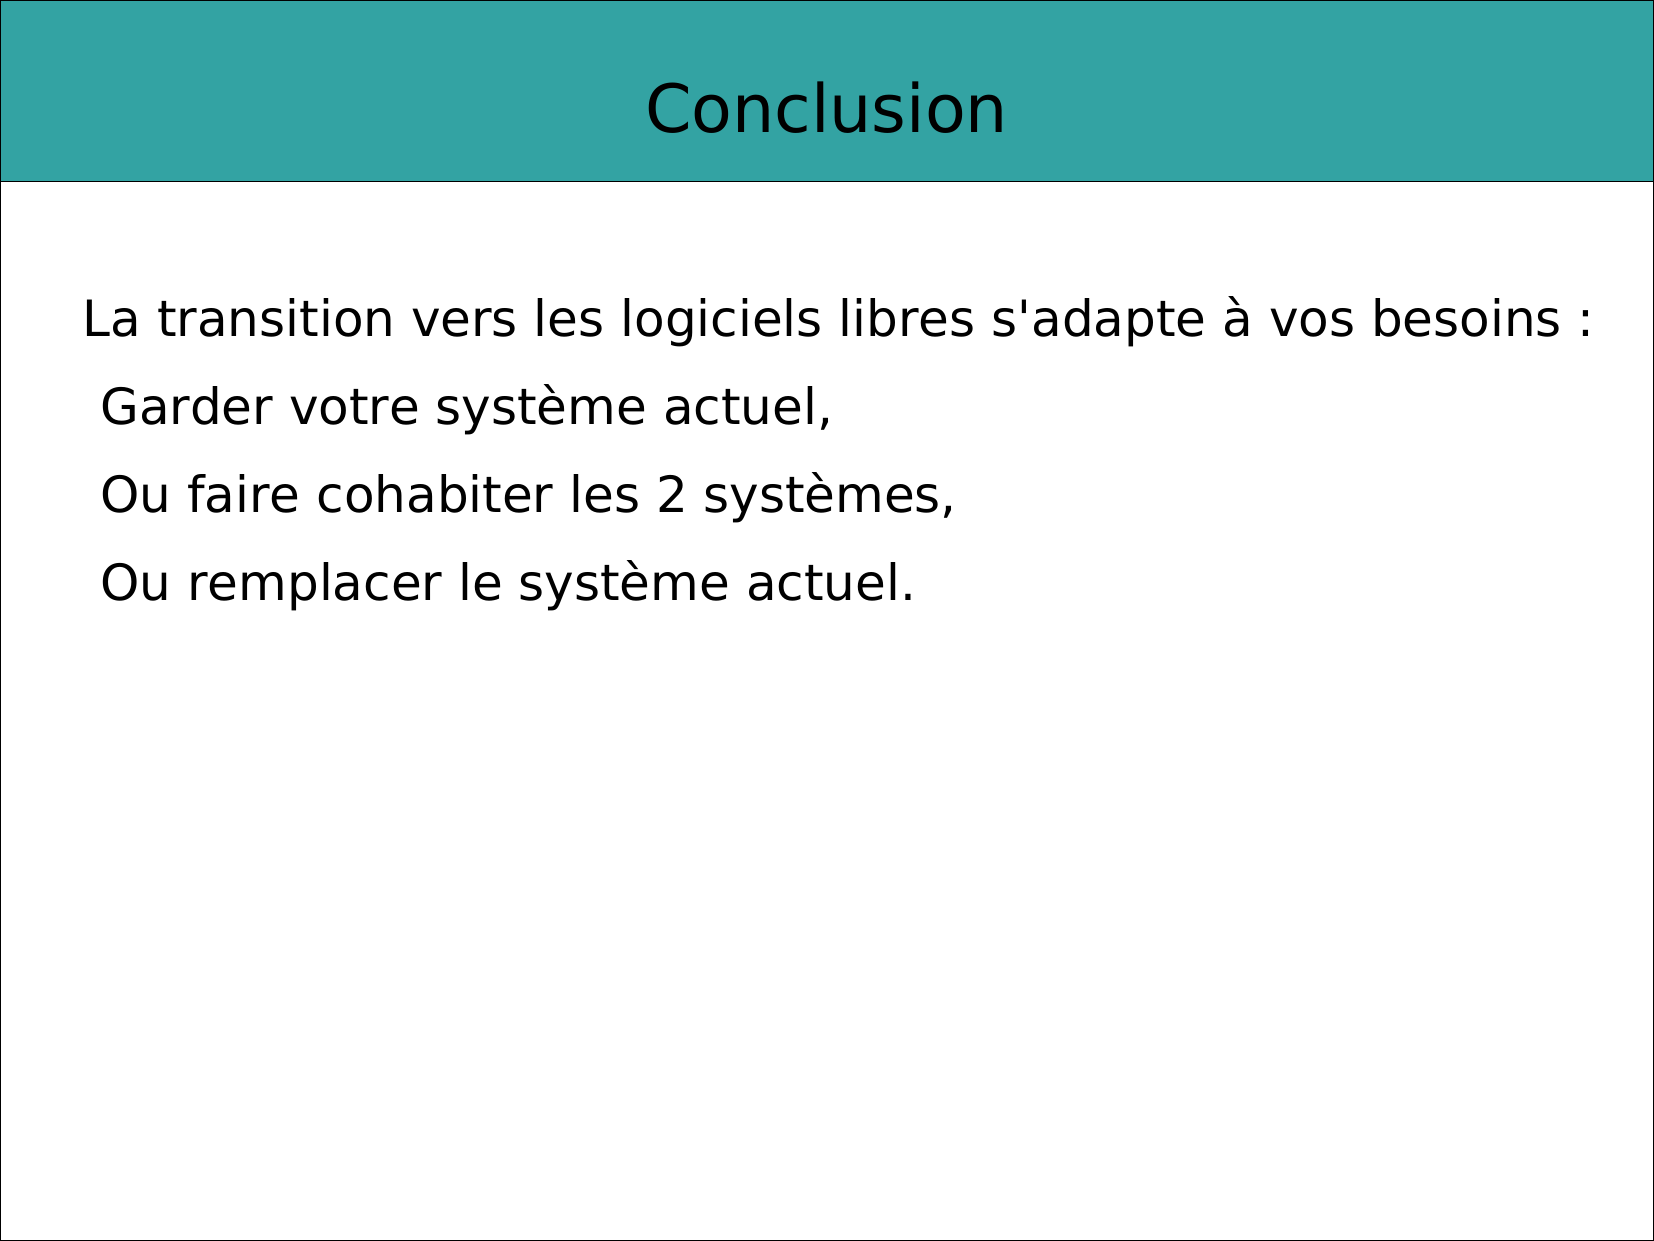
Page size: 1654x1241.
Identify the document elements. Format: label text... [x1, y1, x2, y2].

title Conclusion [82, 49, 1571, 170]
list La transition vers les logiciels libres s'adapte à vos besoins : Garder votre système actuel, Ou faire cohabiter les 2 systèmes, Ou remplacer le système actuel. [82, 290, 1635, 1109]
